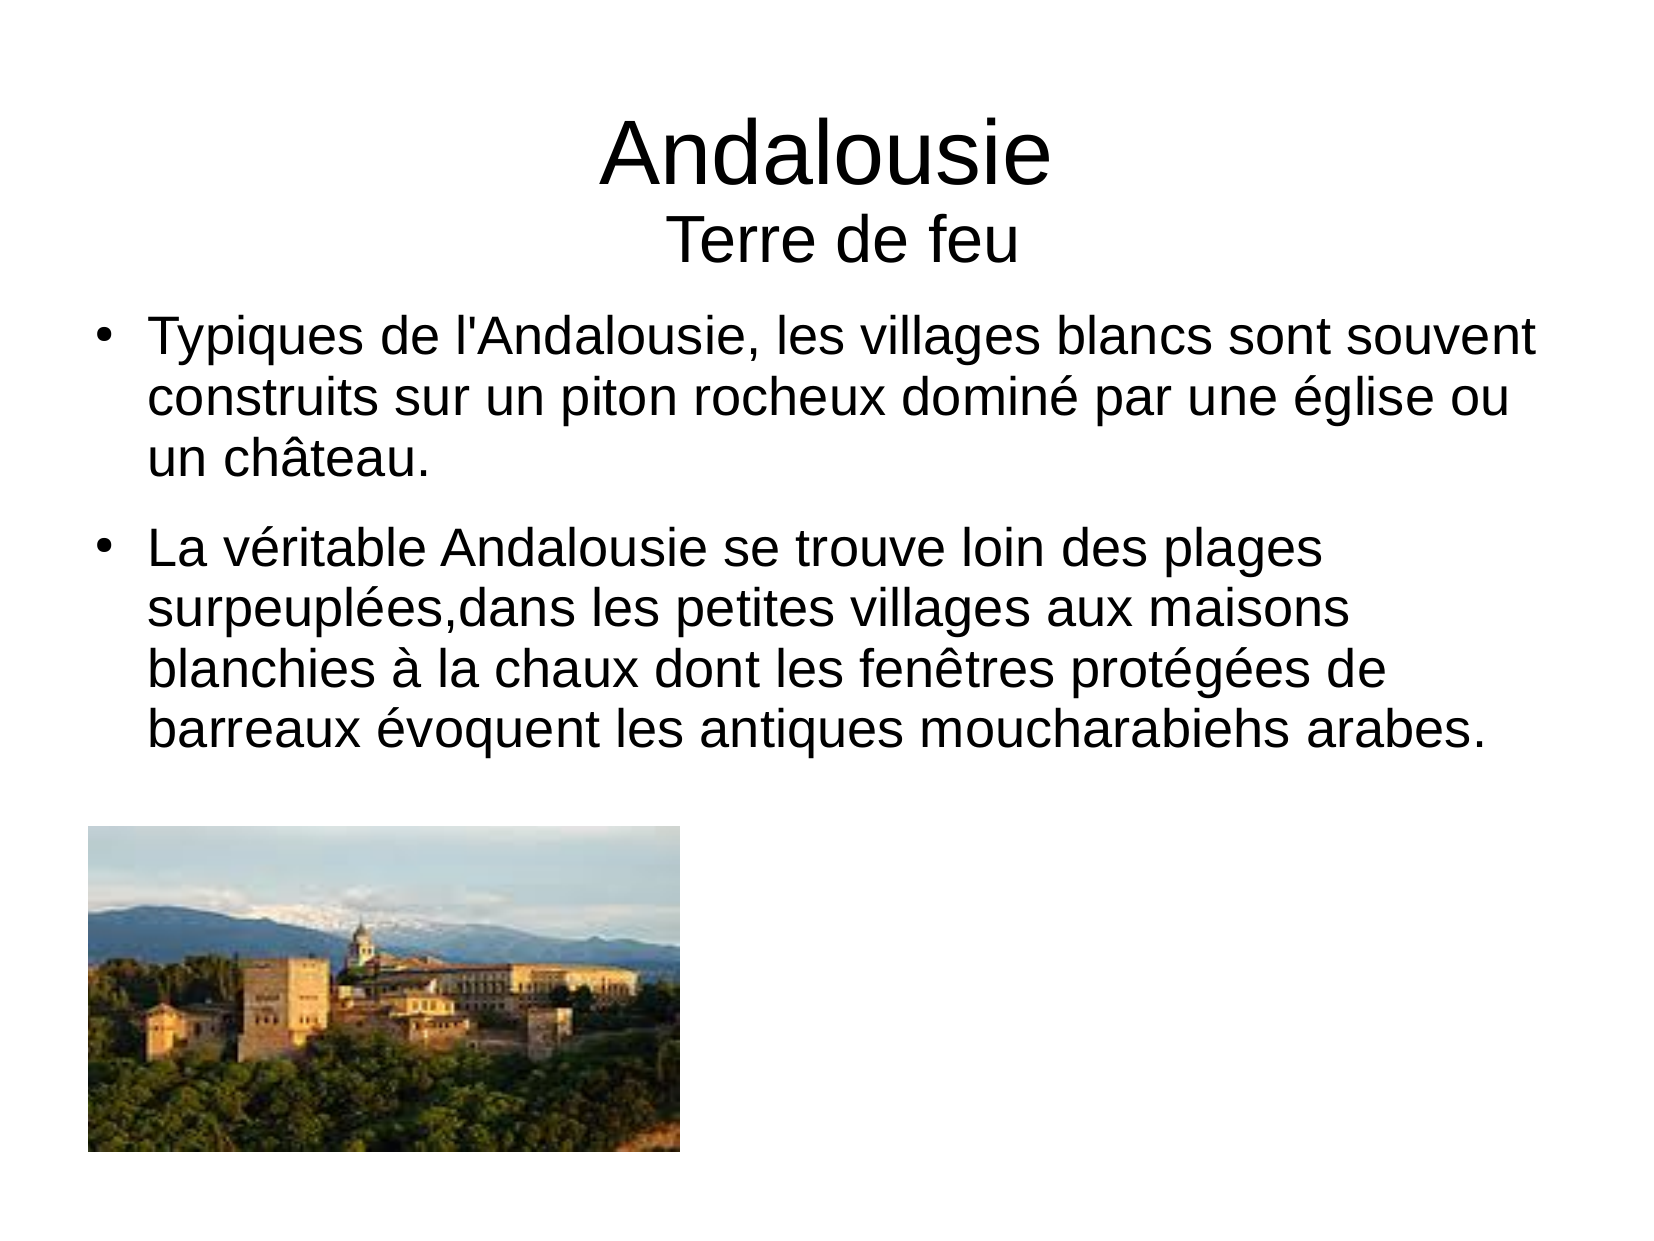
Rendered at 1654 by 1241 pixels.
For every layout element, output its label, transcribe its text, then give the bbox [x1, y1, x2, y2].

picture [88, 826, 680, 1152]
list Terre de feu Typiques de l'Andalousie, les villages blancs sont souvent construits sur un piton rocheux dominé par une église ou un château. La véritable Andalousie se trouve loin des plages surpeuplées,dans les petites villages aux maisons blanchies à la chaux dont les fenêtres protégées de barreaux évoquent les antiques moucharabiehs arabes. [76, 201, 1565, 1004]
title Andalousie [82, 49, 1571, 257]
